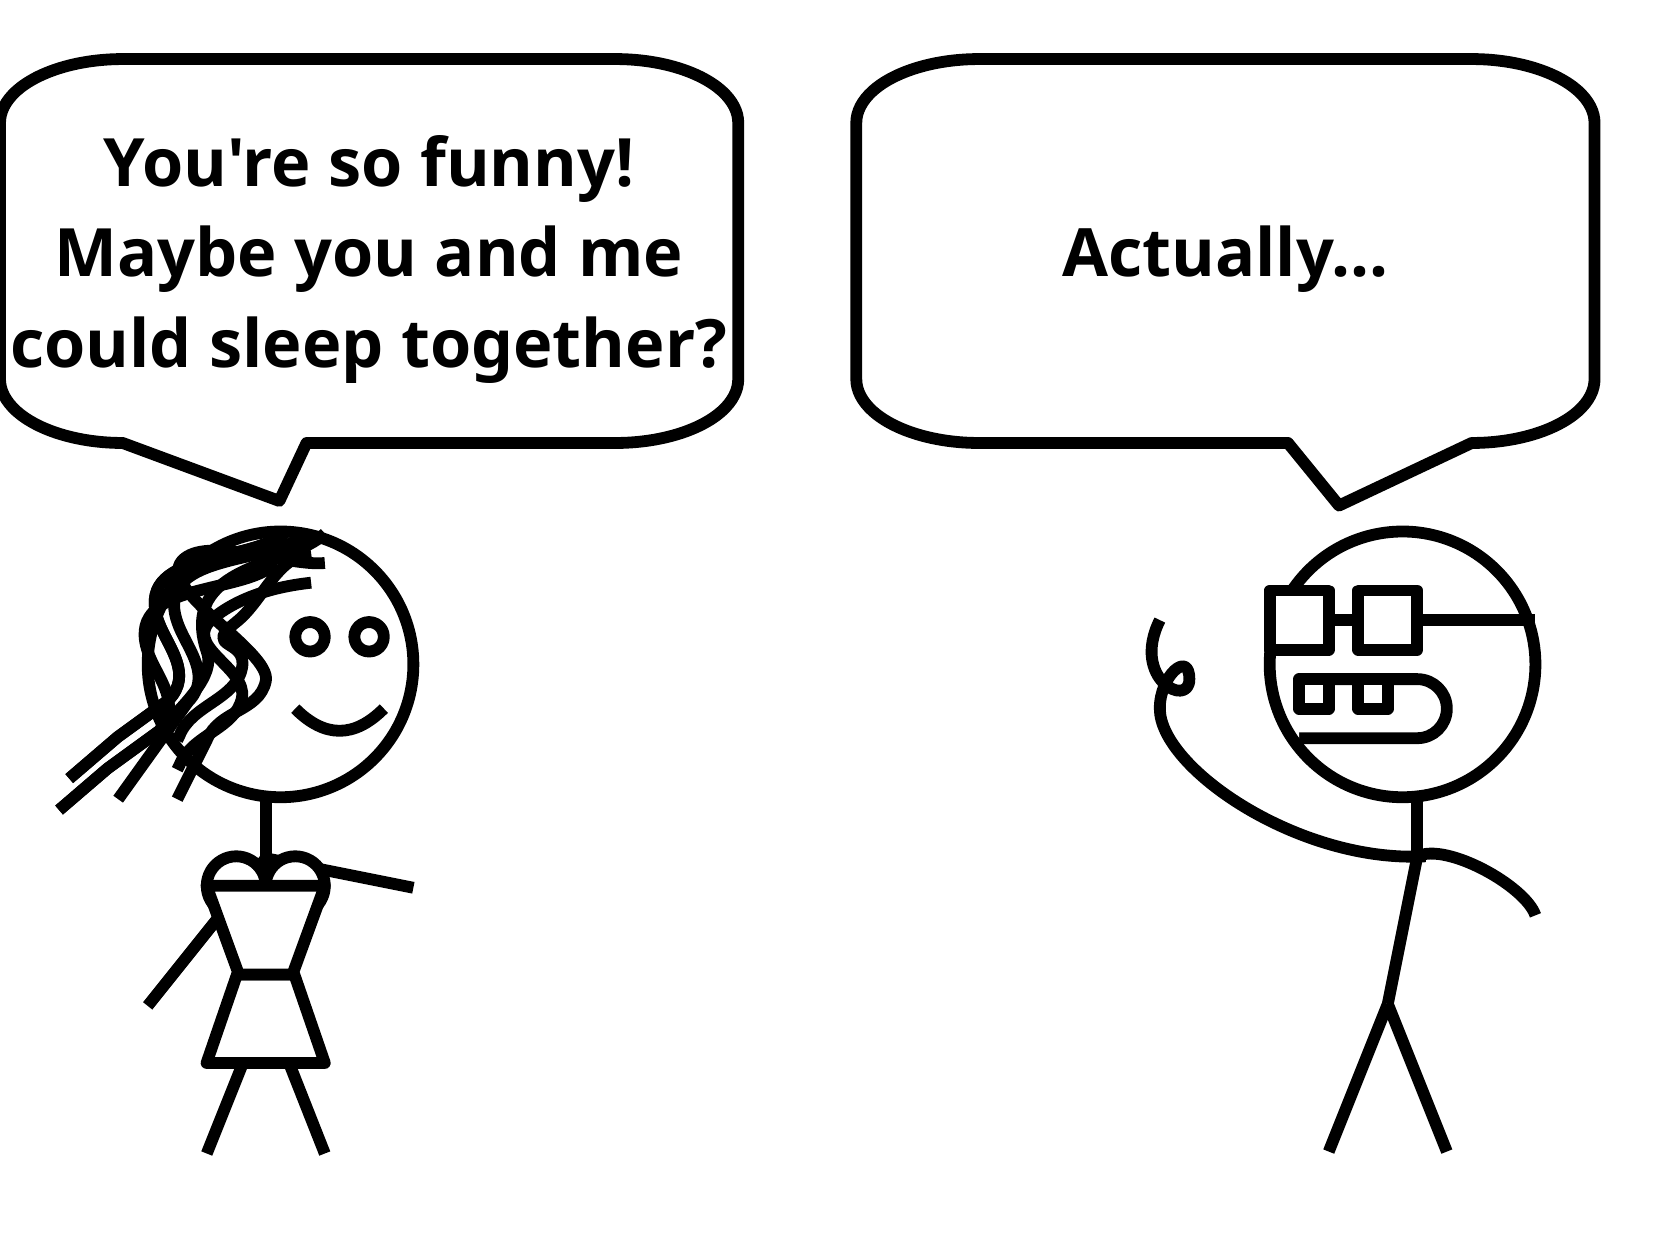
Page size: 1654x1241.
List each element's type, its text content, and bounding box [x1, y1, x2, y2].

text_box [211, 627, 236, 666]
text_box [199, 540, 414, 798]
text_box [1240, 649, 1300, 768]
text_box [1269, 590, 1447, 739]
text_box [206, 856, 325, 1063]
text_box [191, 664, 229, 709]
text_box [191, 565, 240, 585]
text_box [147, 668, 161, 703]
text_box [170, 693, 236, 752]
text_box [224, 531, 276, 545]
text_box [163, 609, 192, 704]
text_box [245, 661, 260, 696]
text_box Actually... [856, 59, 1595, 506]
text_box [151, 627, 173, 685]
text_box [224, 608, 241, 621]
text_box [212, 579, 264, 609]
text_box [1358, 590, 1418, 650]
text_box You're so funny! Maybe you and me could sleep together? [0, 59, 739, 501]
text_box [181, 601, 201, 656]
